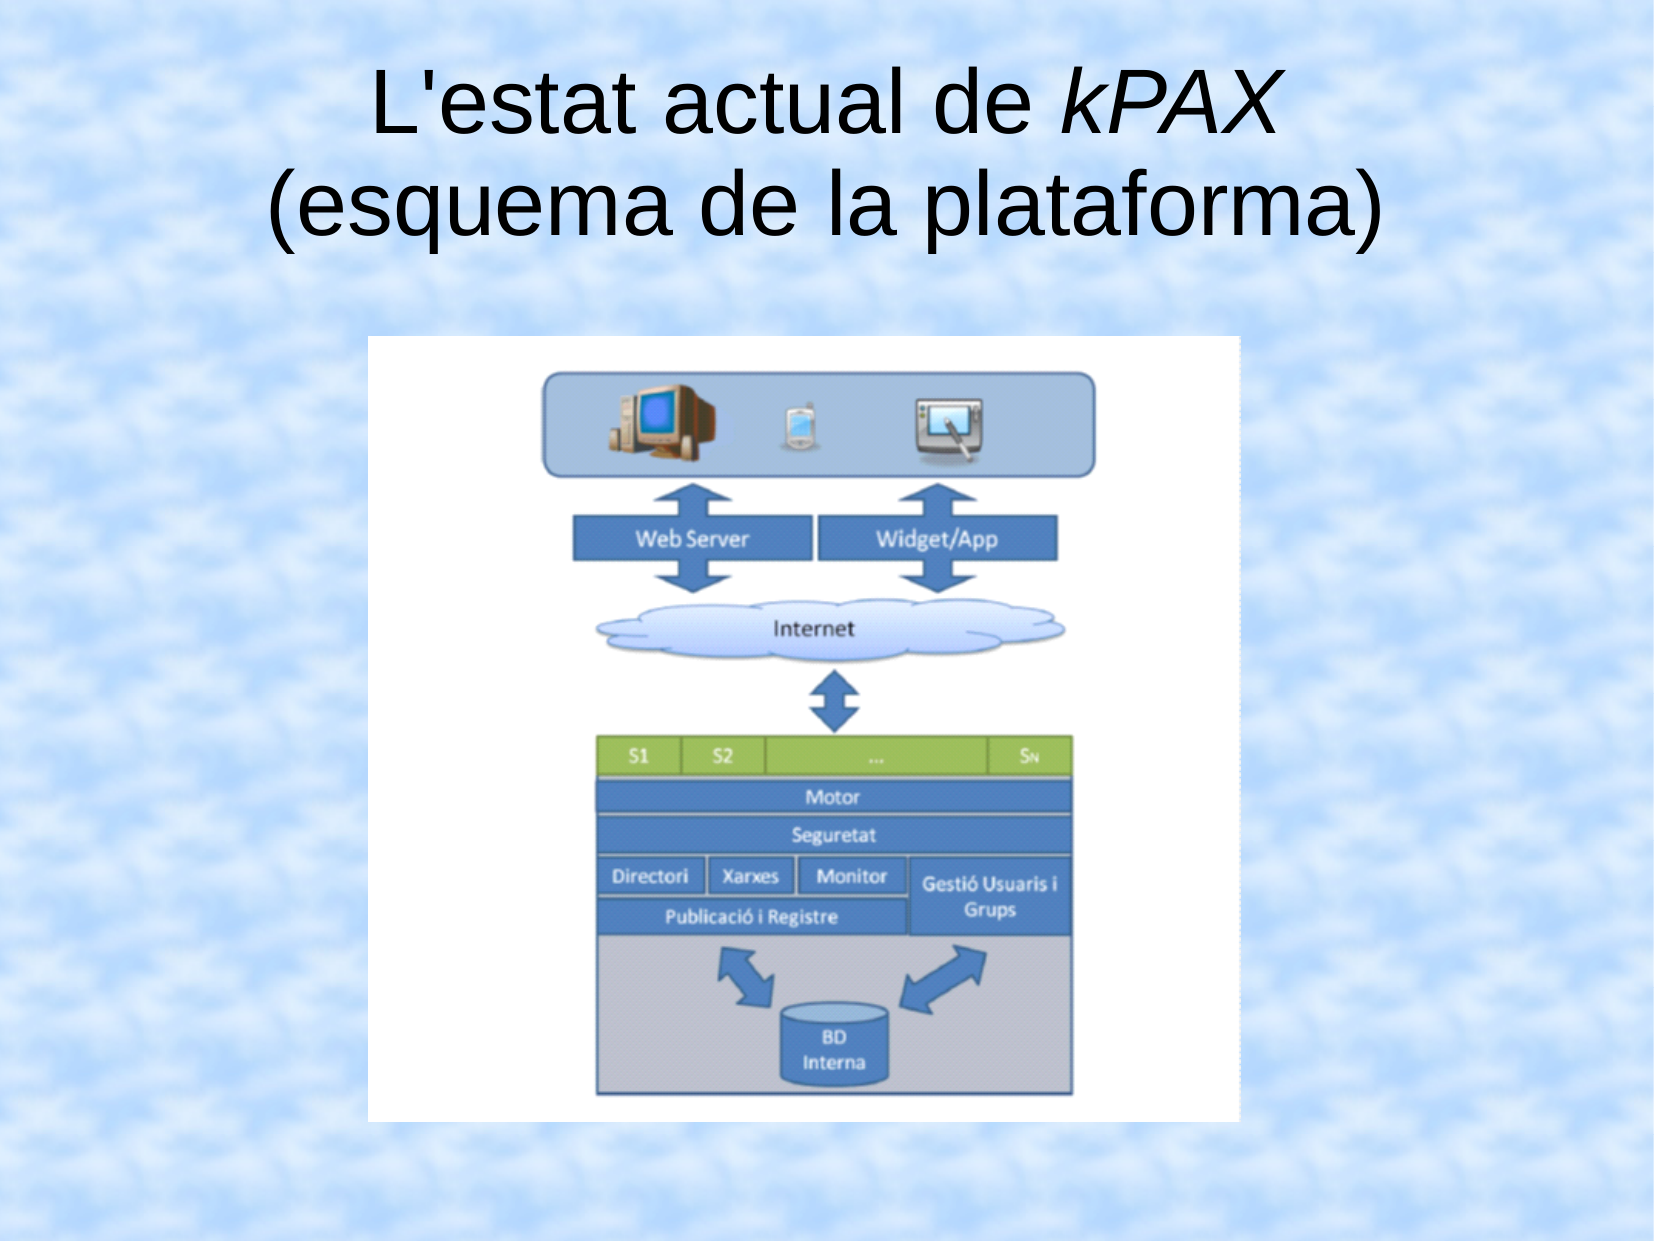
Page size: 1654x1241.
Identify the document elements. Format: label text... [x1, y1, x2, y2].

picture [0, 0, 1654, 1241]
title L'estat actual de kPAX (esquema de la plataforma) [82, 49, 1571, 257]
